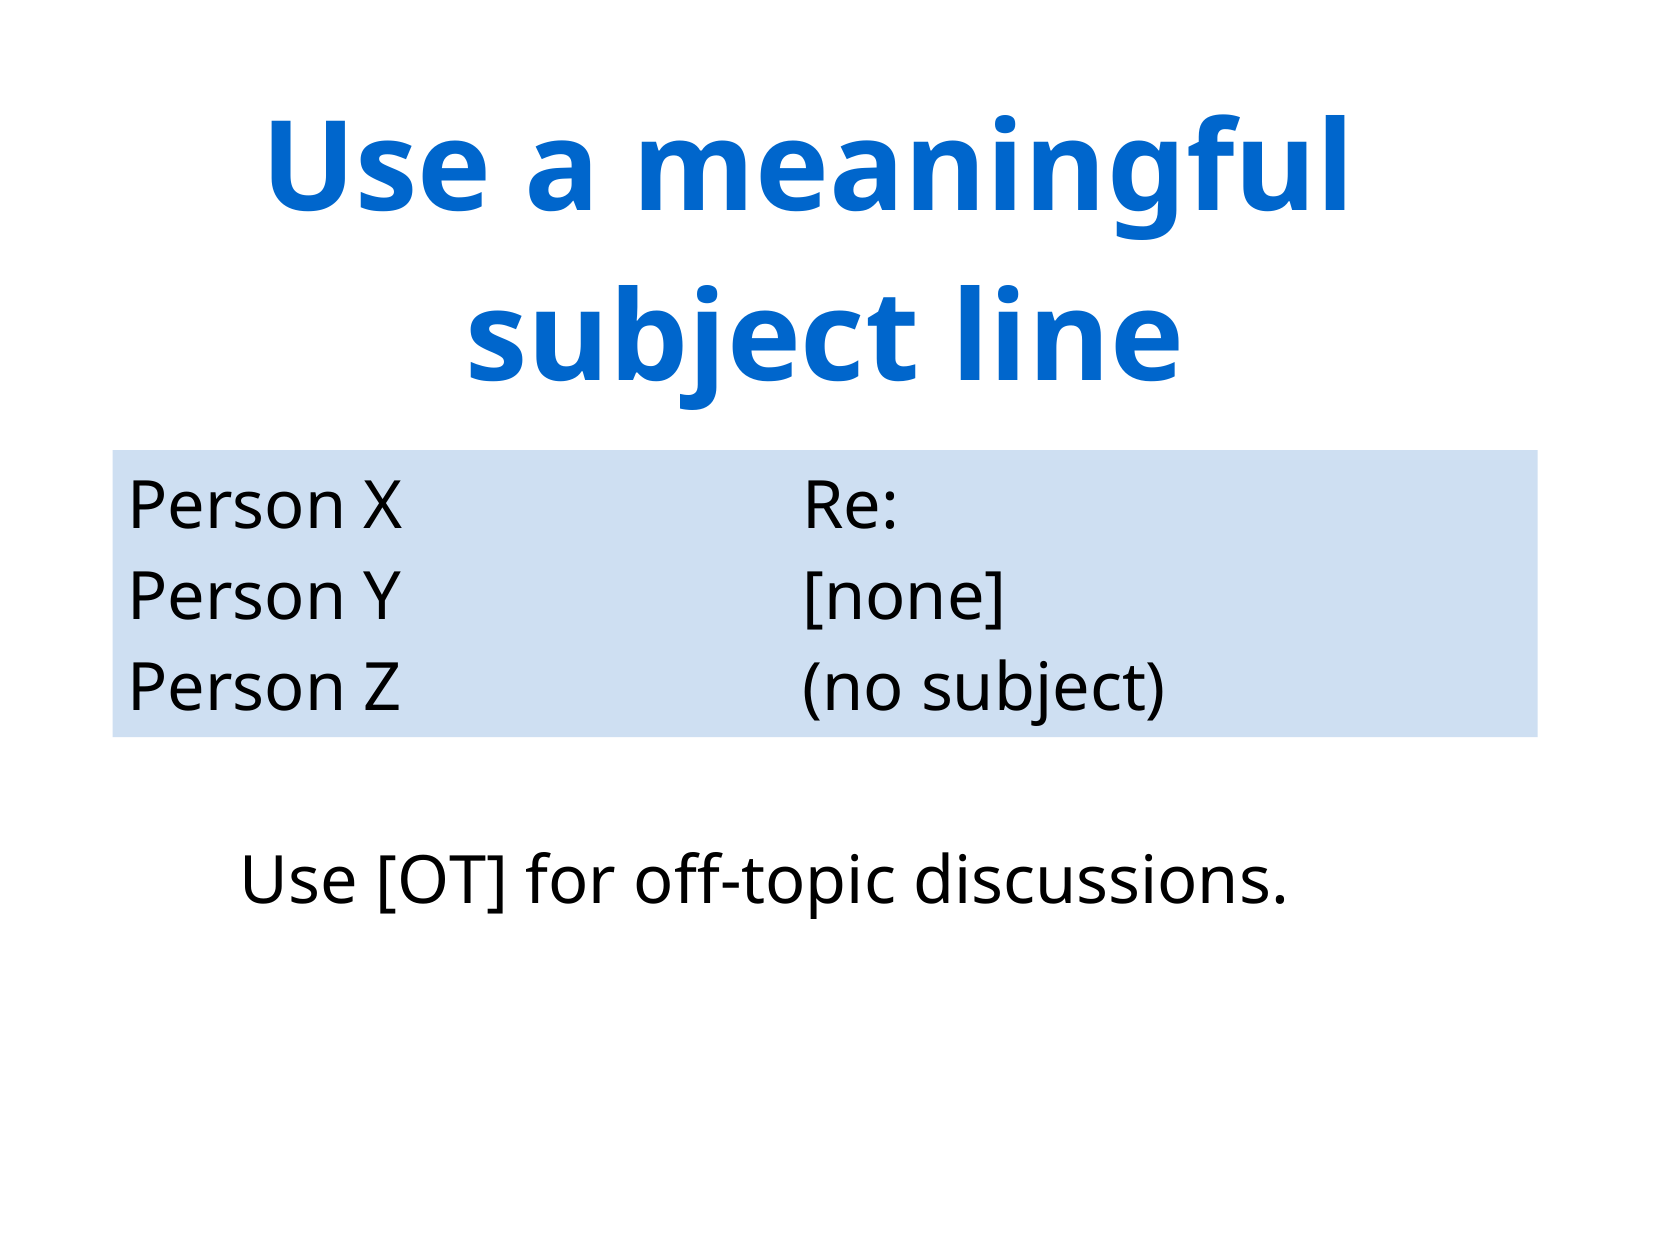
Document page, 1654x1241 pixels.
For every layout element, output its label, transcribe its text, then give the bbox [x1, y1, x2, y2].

text_box Use a meaningful subject line [187, 69, 1463, 376]
text_box Use [OT] for off-topic discussions. [225, 825, 1463, 918]
text_box Person X Re: Person Y [none] Person Z (no subject) [112, 450, 1538, 699]
